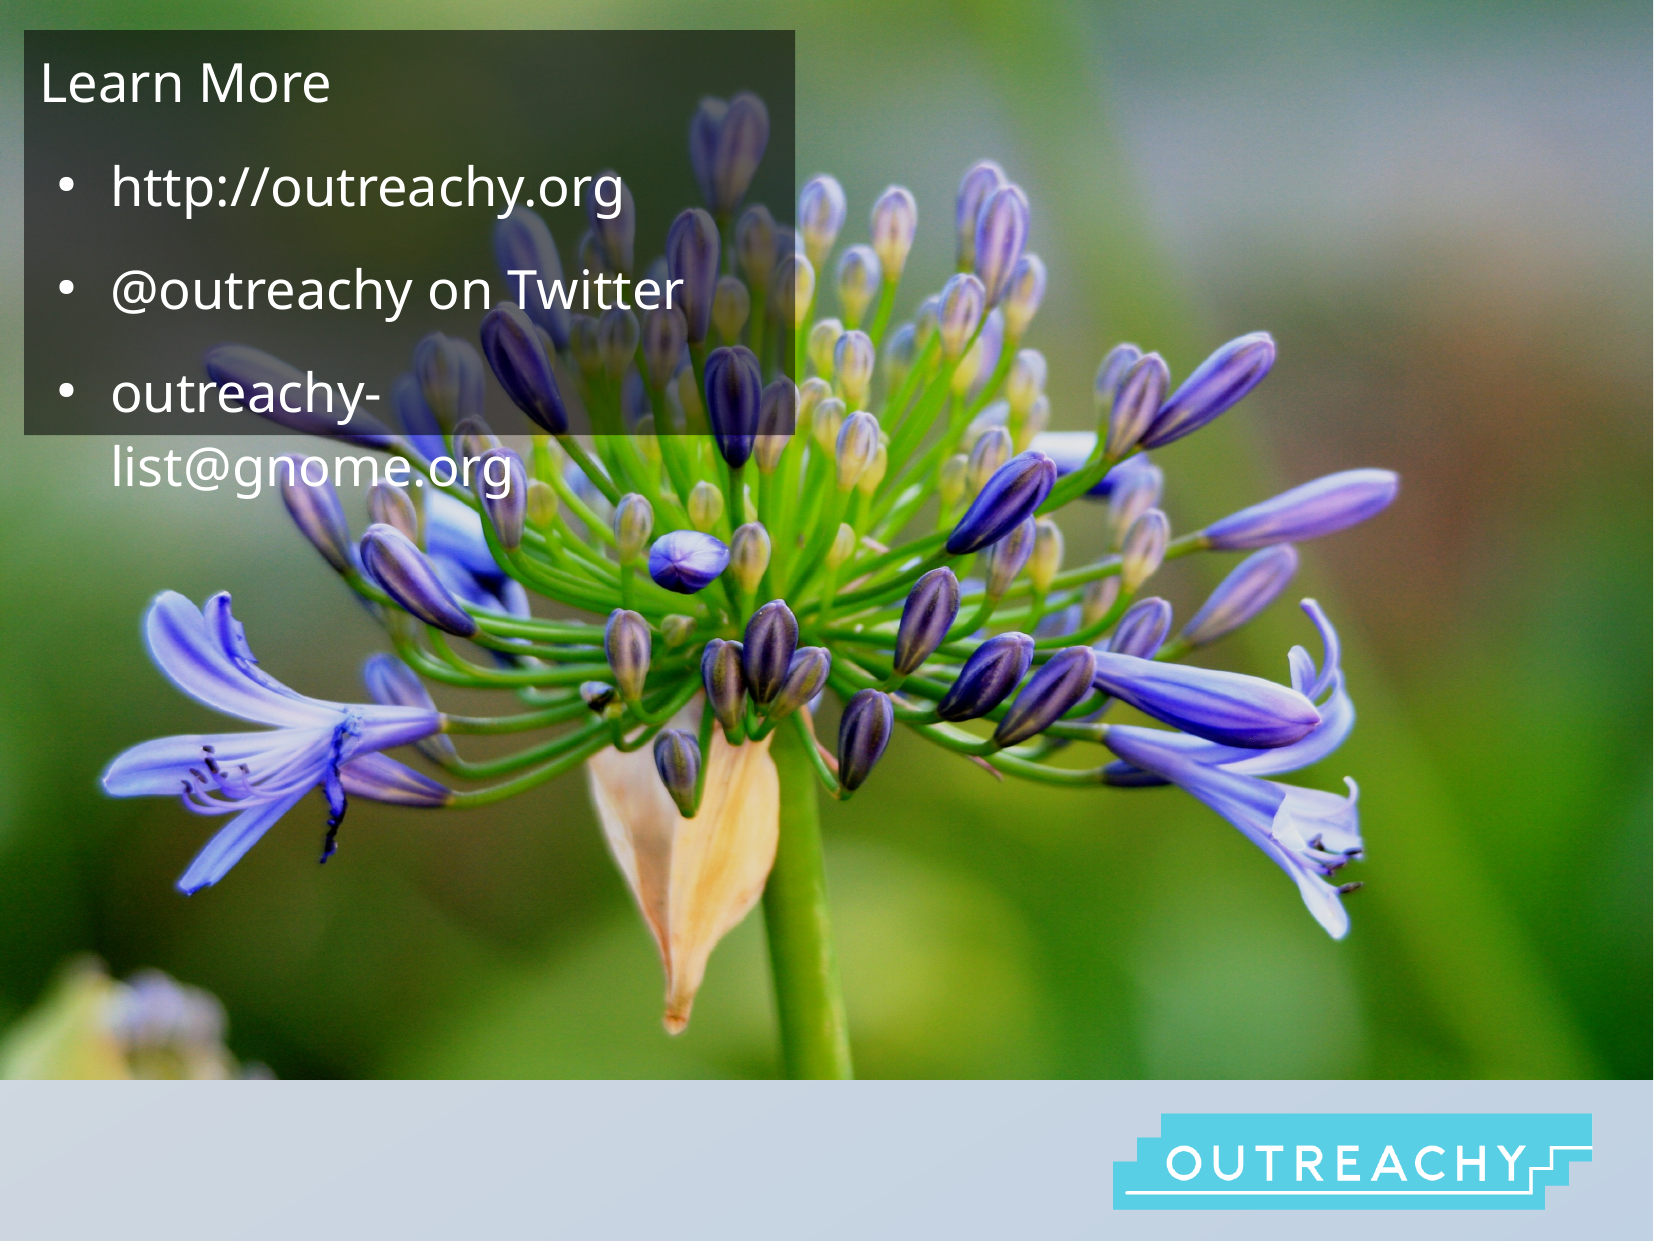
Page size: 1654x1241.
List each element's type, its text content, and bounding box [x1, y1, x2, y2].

picture [0, 0, 1654, 1080]
picture [1112, 1112, 1593, 1210]
list Learn More http://outreachy.org @outreachy on Twitter outreachy-list@gnome.org [24, 30, 796, 436]
